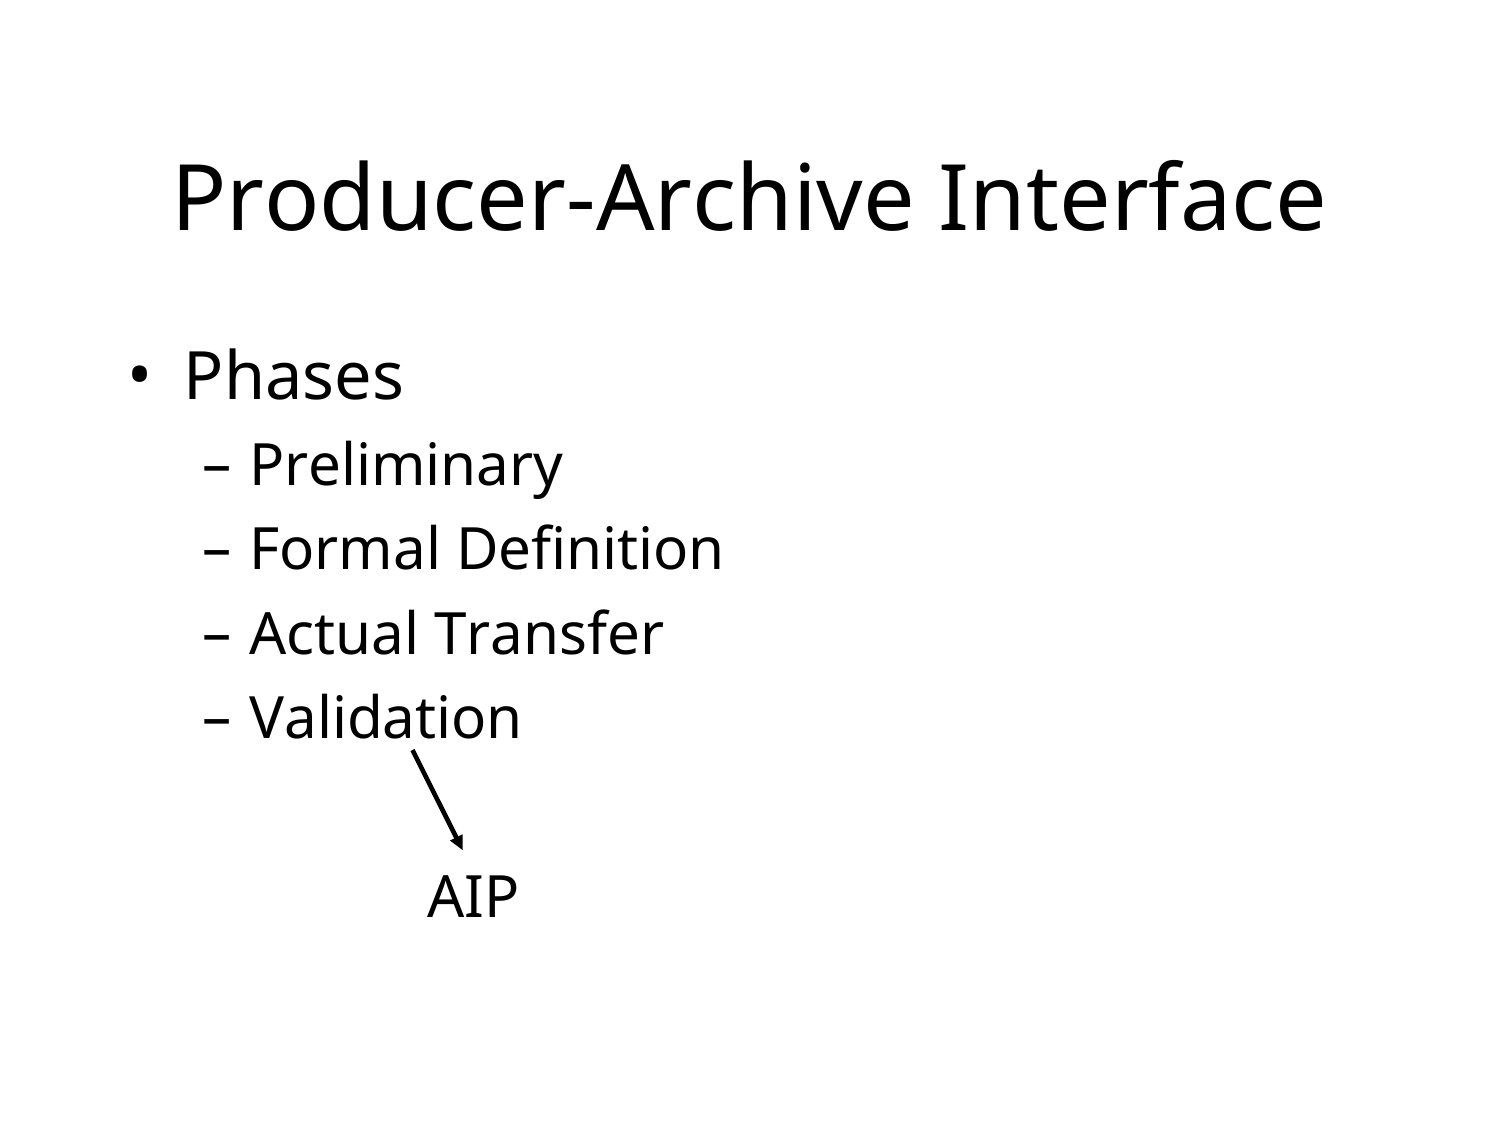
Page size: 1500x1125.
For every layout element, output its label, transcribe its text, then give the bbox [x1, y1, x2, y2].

title Producer-Archive Interface [112, 99, 1388, 288]
list Phases Preliminary Formal Definition Actual Transfer Validation AIP [112, 324, 1388, 1001]
